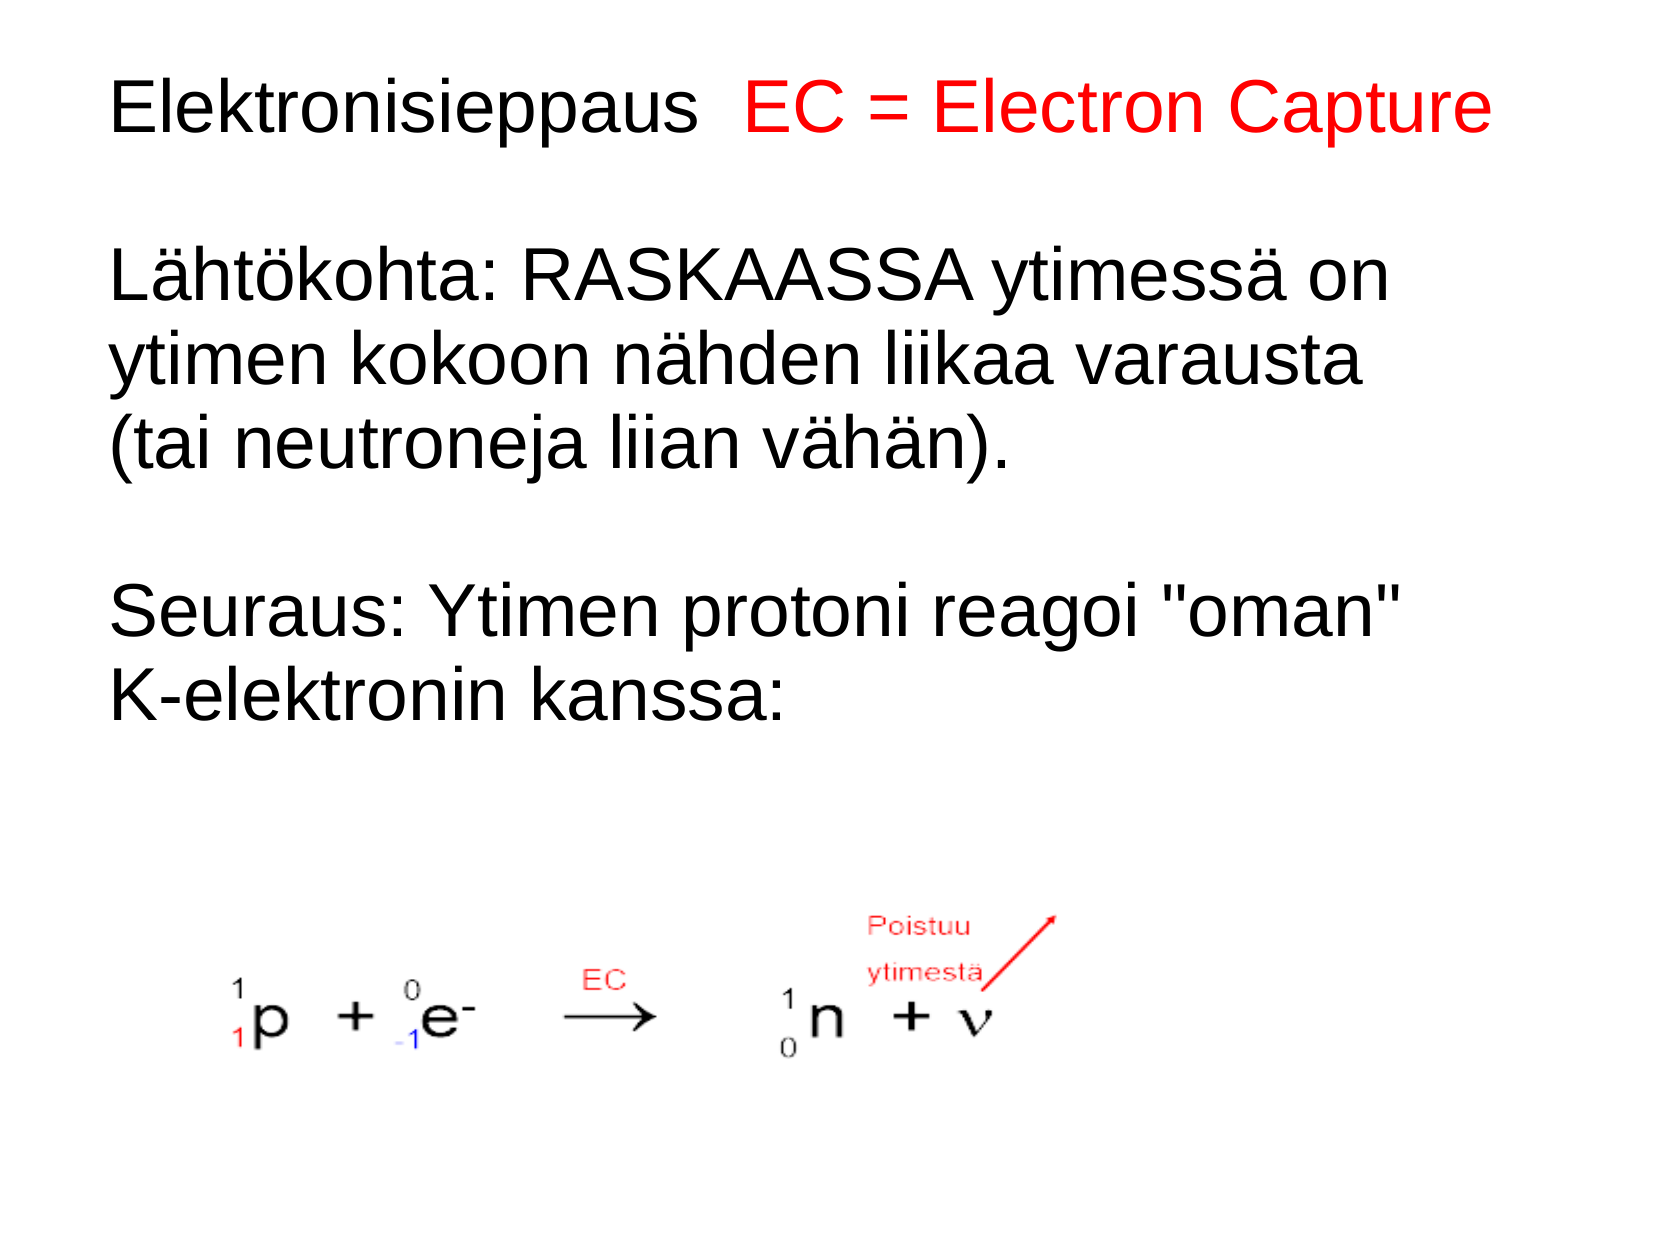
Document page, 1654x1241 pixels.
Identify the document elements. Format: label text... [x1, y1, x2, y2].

picture [167, 862, 1134, 1085]
text_box Elektronisieppaus EC = Electron Capture Lähtökohta: RASKAASSA ytimessä on ytimen kokoon nähden liikaa varausta (tai neutroneja liian vähän). Seuraus: Ytimen protoni reagoi "oman" K-elektronin kanssa: [93, 57, 1583, 744]
